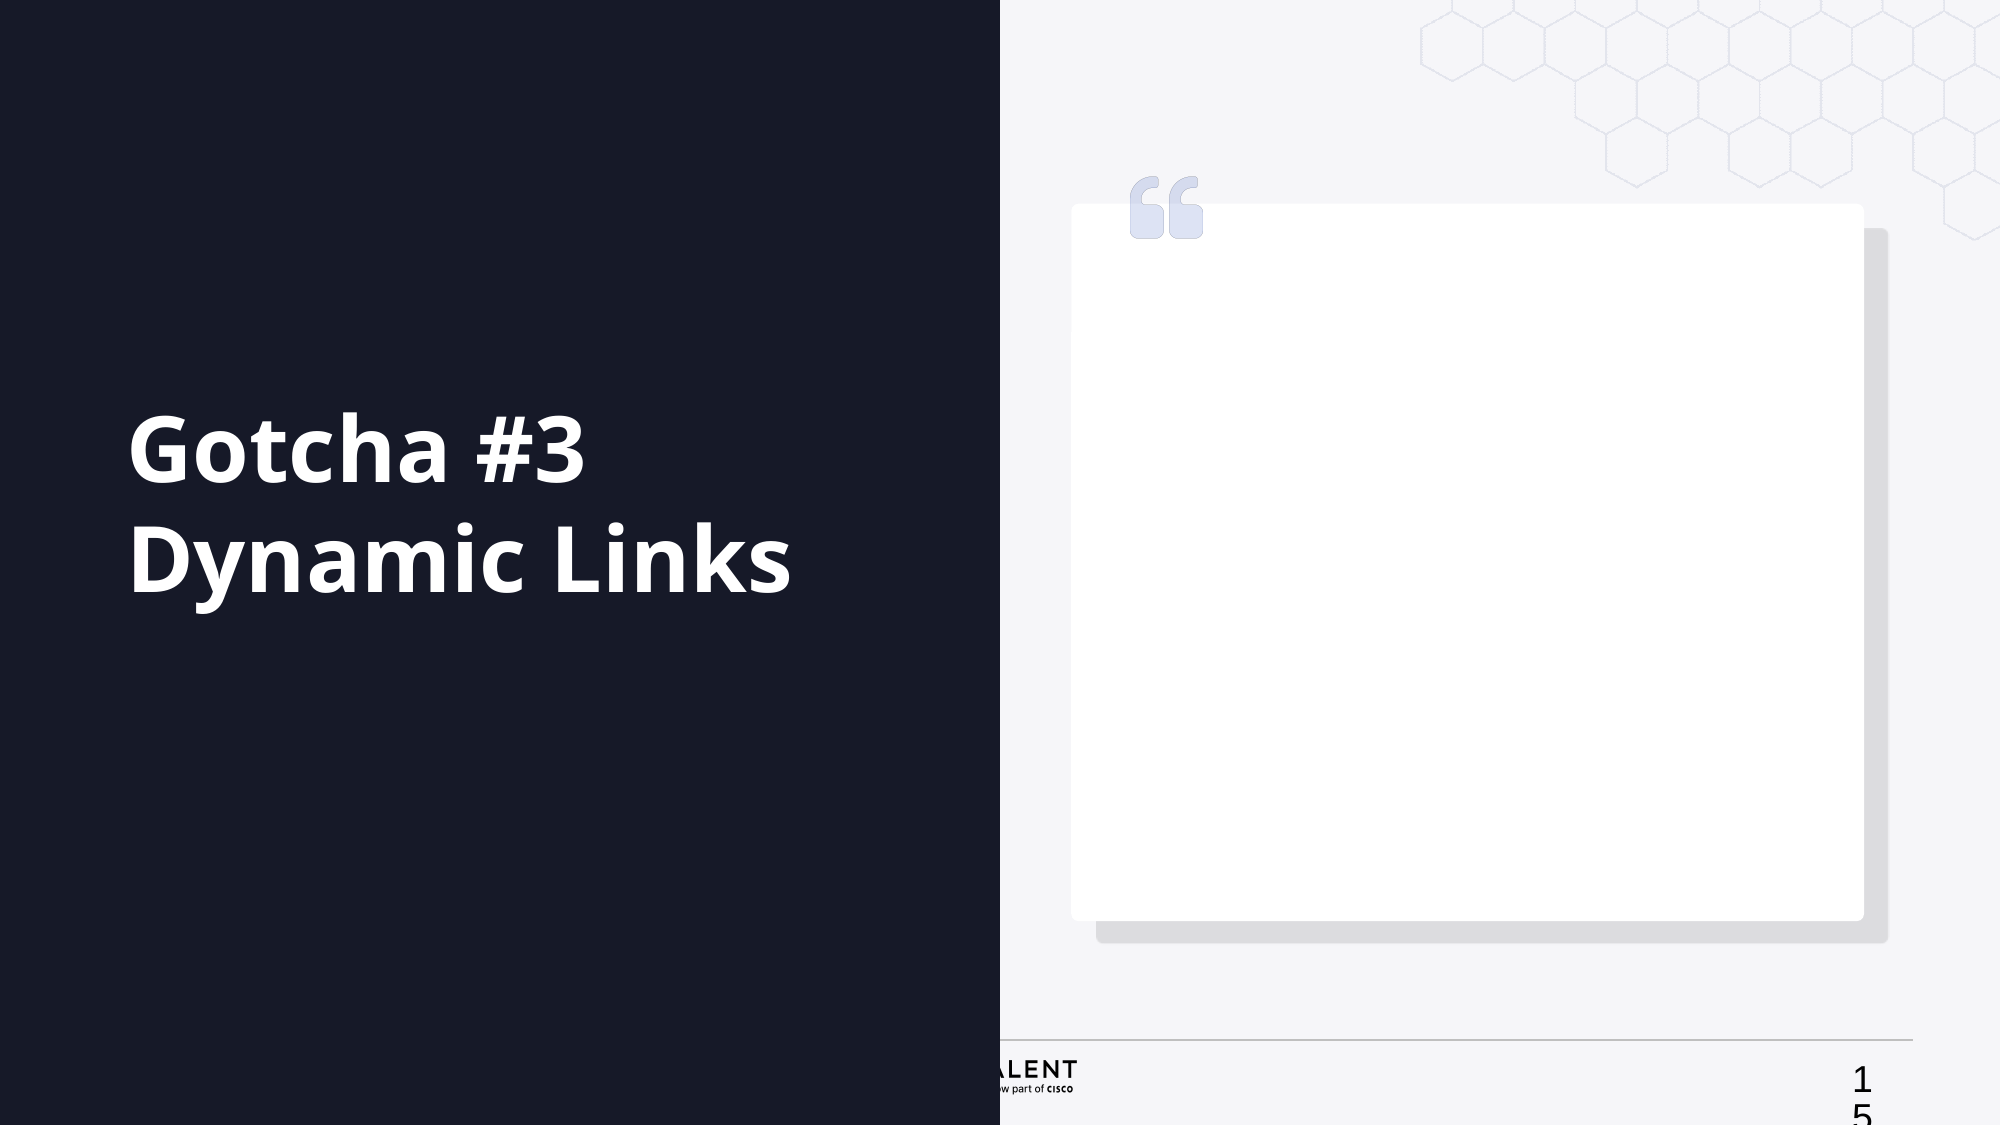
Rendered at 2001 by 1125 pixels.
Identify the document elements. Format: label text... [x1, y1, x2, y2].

list Gotcha #3 Dynamic Links [110, 383, 871, 621]
picture [1000, 0, 2000, 1125]
